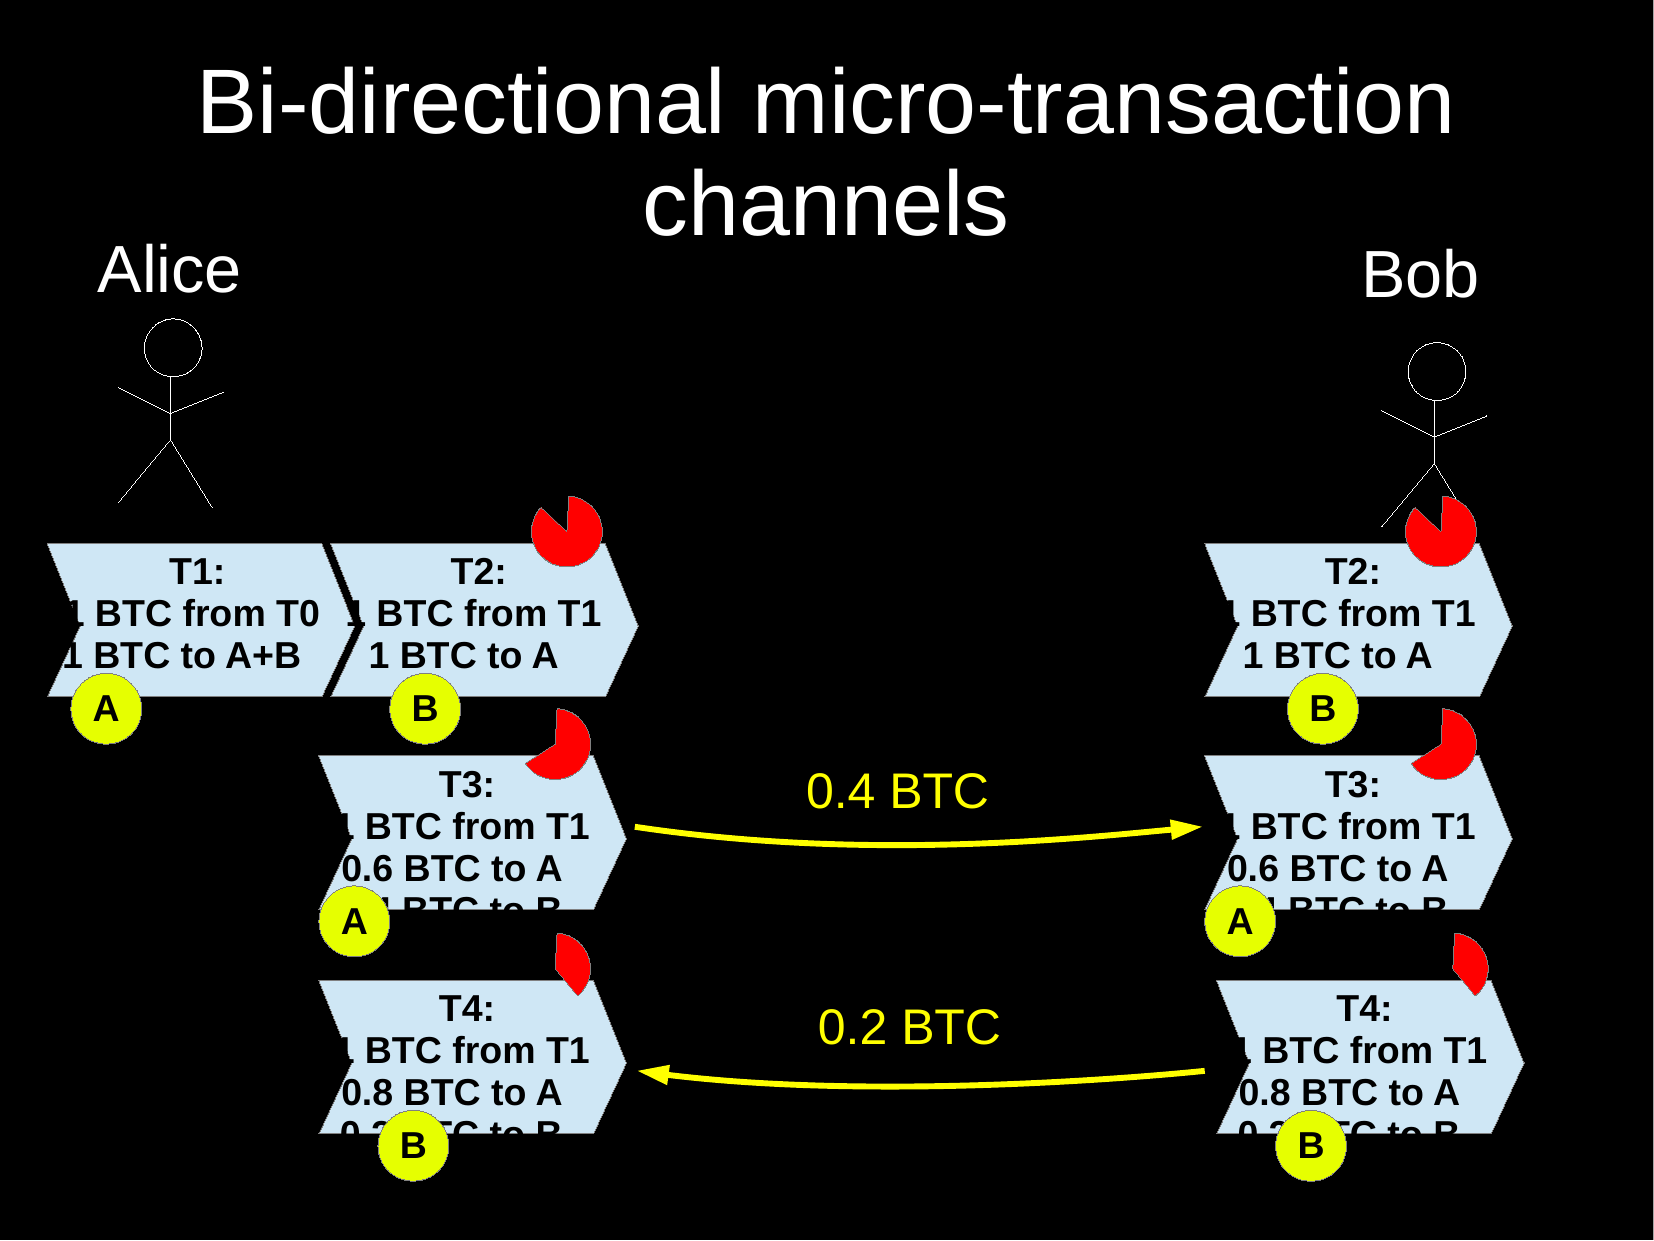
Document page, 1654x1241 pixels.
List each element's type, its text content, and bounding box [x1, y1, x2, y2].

text_box T2: 1 BTC from T1 1 BTC to A [1204, 543, 1513, 697]
text_box A [318, 885, 390, 957]
text_box Alice [82, 224, 308, 314]
text_box [531, 496, 603, 567]
text_box B [389, 673, 461, 745]
text_box T2: 1 BTC from T1 1 BTC to A [330, 543, 639, 697]
text_box 0.2 BTC [803, 992, 1028, 1063]
text_box [555, 933, 591, 996]
text_box A [70, 673, 142, 745]
title Bi-directional micro-transaction channels [82, 49, 1571, 257]
text_box T4: 1 BTC from T1 0.8 BTC to A 0.2 BTC to B [1216, 980, 1525, 1134]
text_box A [1204, 885, 1276, 957]
text_box T3: 1 BTC from T1 0.6 BTC to A 0.4 BTC to B [318, 755, 627, 910]
text_box T4: 1 BTC from T1 0.8 BTC to A 0.2 BTC to B [318, 980, 627, 1134]
text_box [1411, 708, 1477, 780]
text_box B [1275, 1110, 1347, 1182]
text_box T1: 1 BTC from T0 1 BTC to A+B [47, 543, 355, 697]
text_box T3: 1 BTC from T1 0.6 BTC to A 0.4 BTC to B [1204, 755, 1513, 910]
text_box Bob [1346, 229, 1571, 320]
text_box [1405, 496, 1477, 567]
text_box B [377, 1110, 449, 1182]
text_box [1452, 933, 1489, 996]
text_box 0.4 BTC [791, 755, 1016, 827]
text_box [525, 708, 591, 780]
text_box B [1287, 673, 1359, 745]
